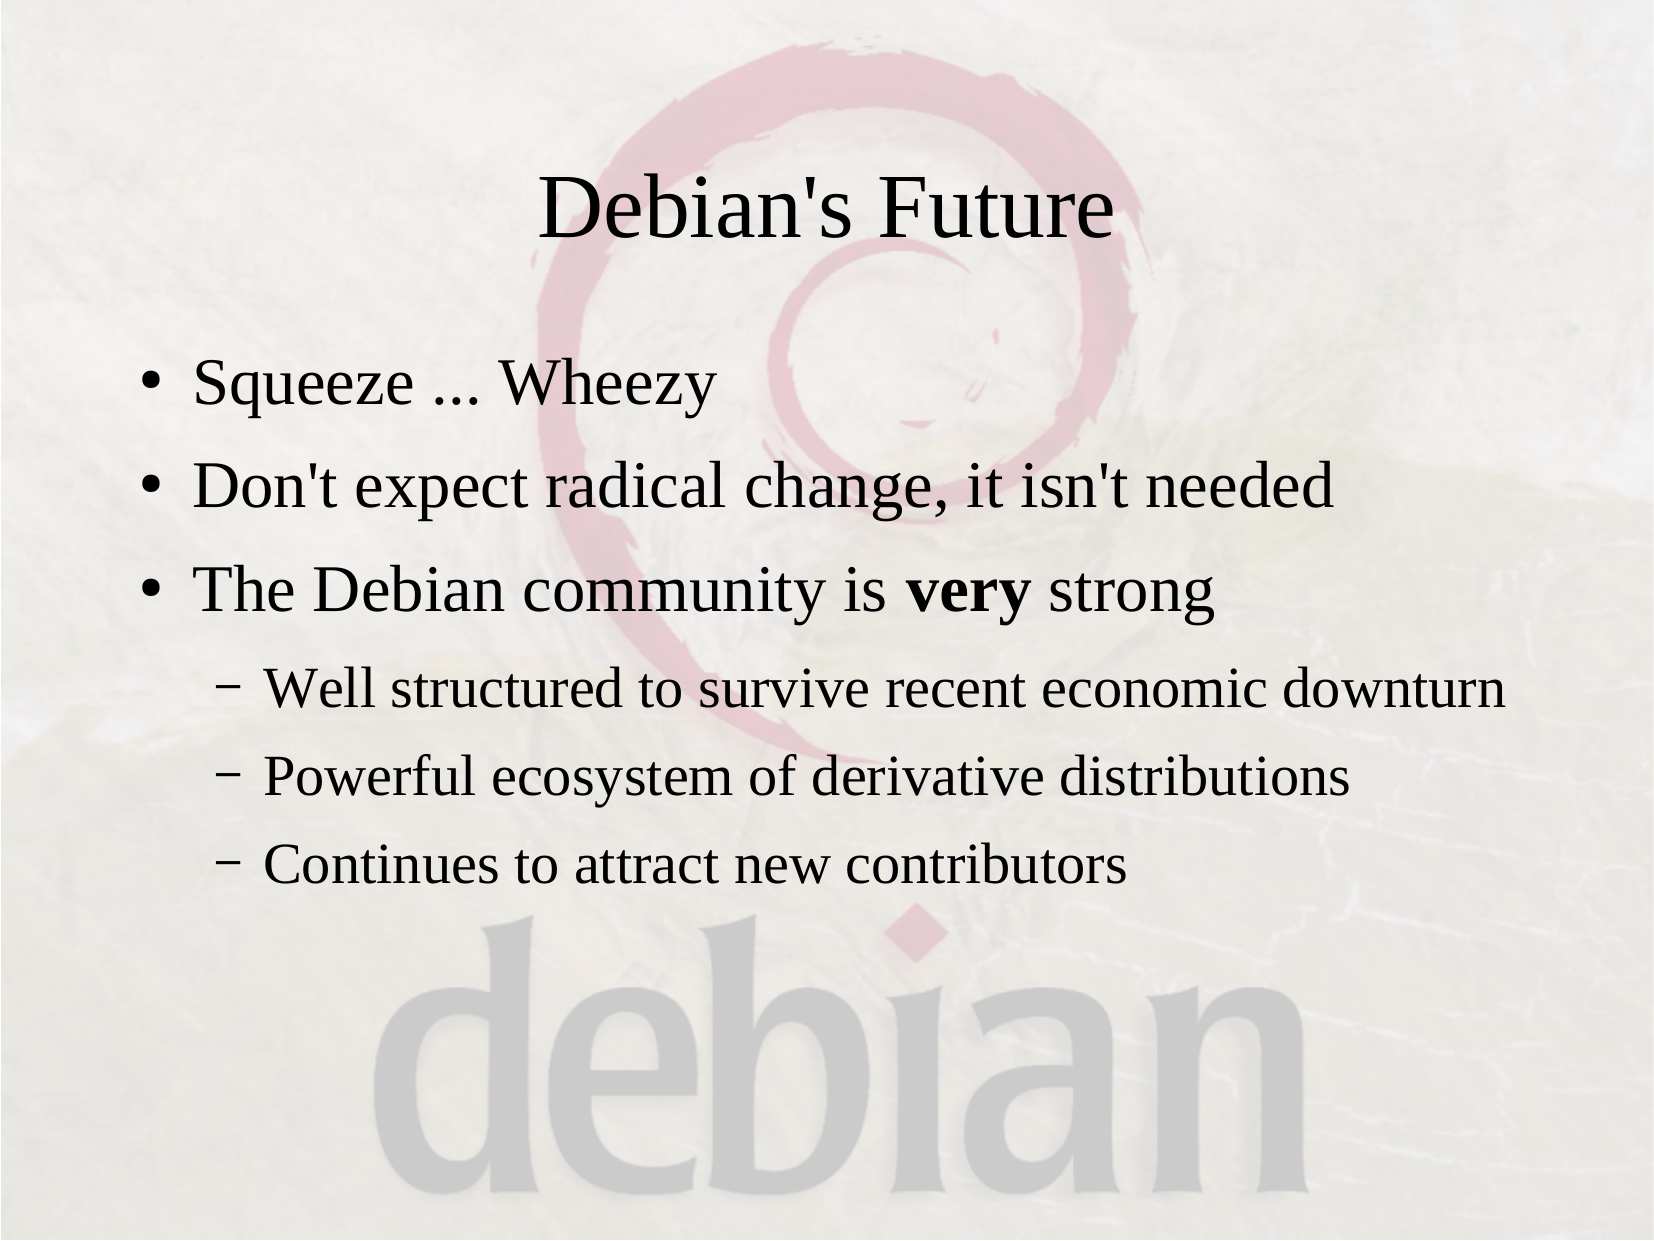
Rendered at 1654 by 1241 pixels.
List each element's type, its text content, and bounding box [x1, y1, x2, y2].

list Squeeze ... Wheezy Don't expect radical change, it isn't needed The Debian community is very strong Well structured to survive recent economic downturn Powerful ecosystem of derivative distributions Continues to attract new contributors [121, 344, 1534, 1127]
picture [1, 0, 1654, 1240]
title Debian's Future [121, 102, 1534, 311]
